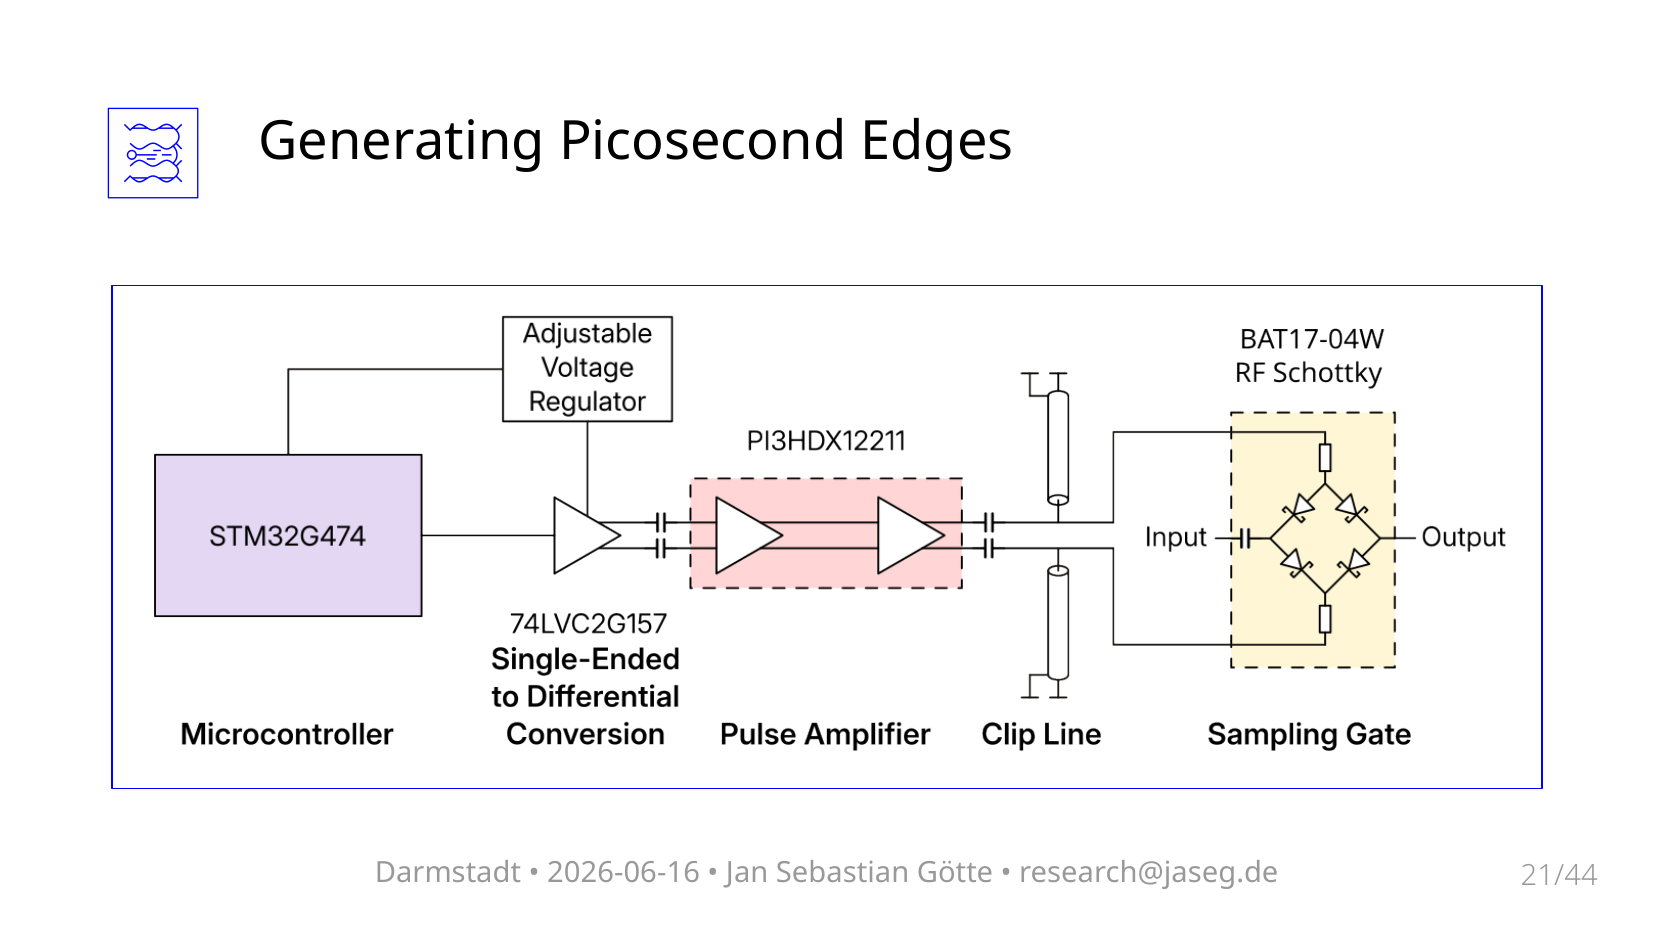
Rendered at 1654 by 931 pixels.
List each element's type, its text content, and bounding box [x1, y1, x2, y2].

text_box Generating Picosecond Edges [243, 93, 1543, 213]
picture [99, 99, 207, 207]
picture [112, 286, 1542, 788]
